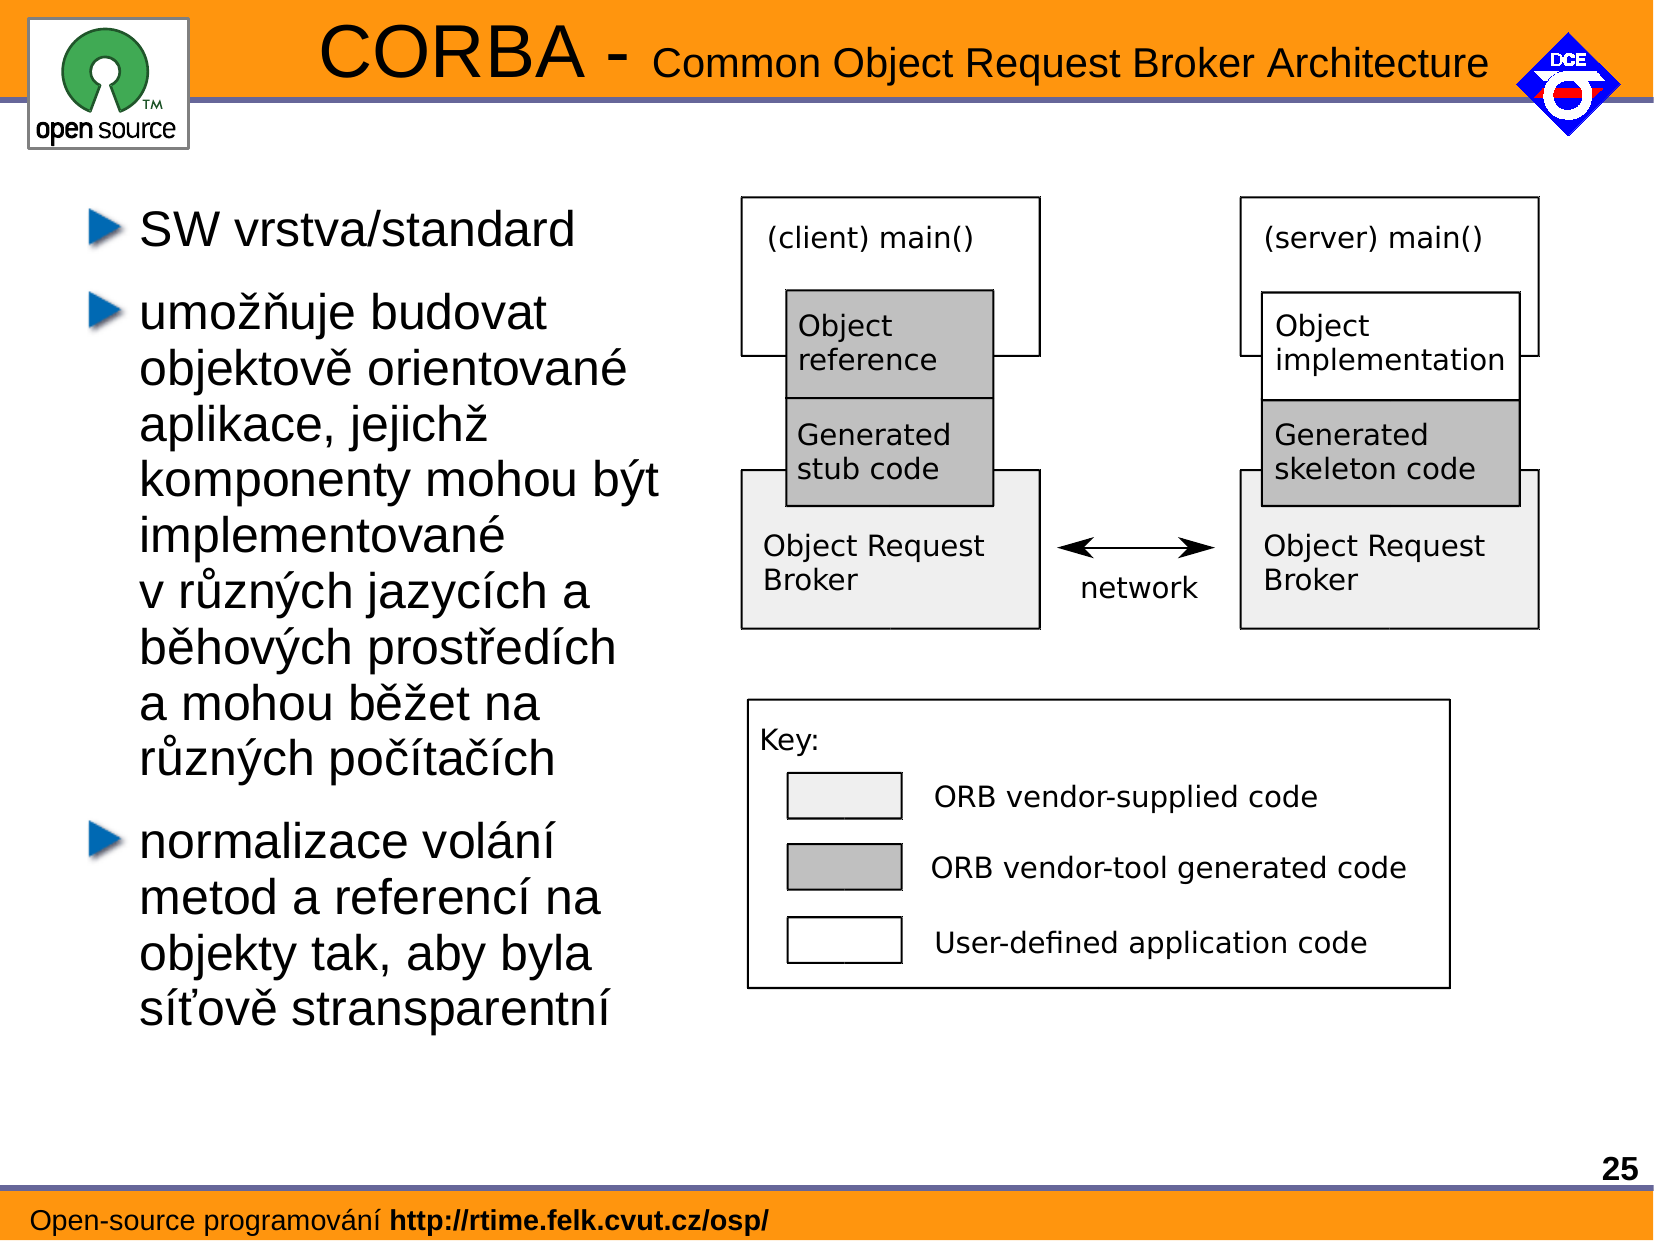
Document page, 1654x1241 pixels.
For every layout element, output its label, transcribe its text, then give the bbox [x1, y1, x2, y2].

chart [718, 174, 1588, 1039]
list SW vrstva/standard umožňuje budovat objektově orientované aplikace, jejichž komponenty mohou být implementované v různých jazycích a běhových prostředích a mohou běžet na různých počítačích normalizace volání metod a referencí na objekty tak, aby byla síťově stransparentní [68, 201, 700, 1125]
title CORBA - Common Object Request Broker Architecture [178, 4, 1631, 98]
